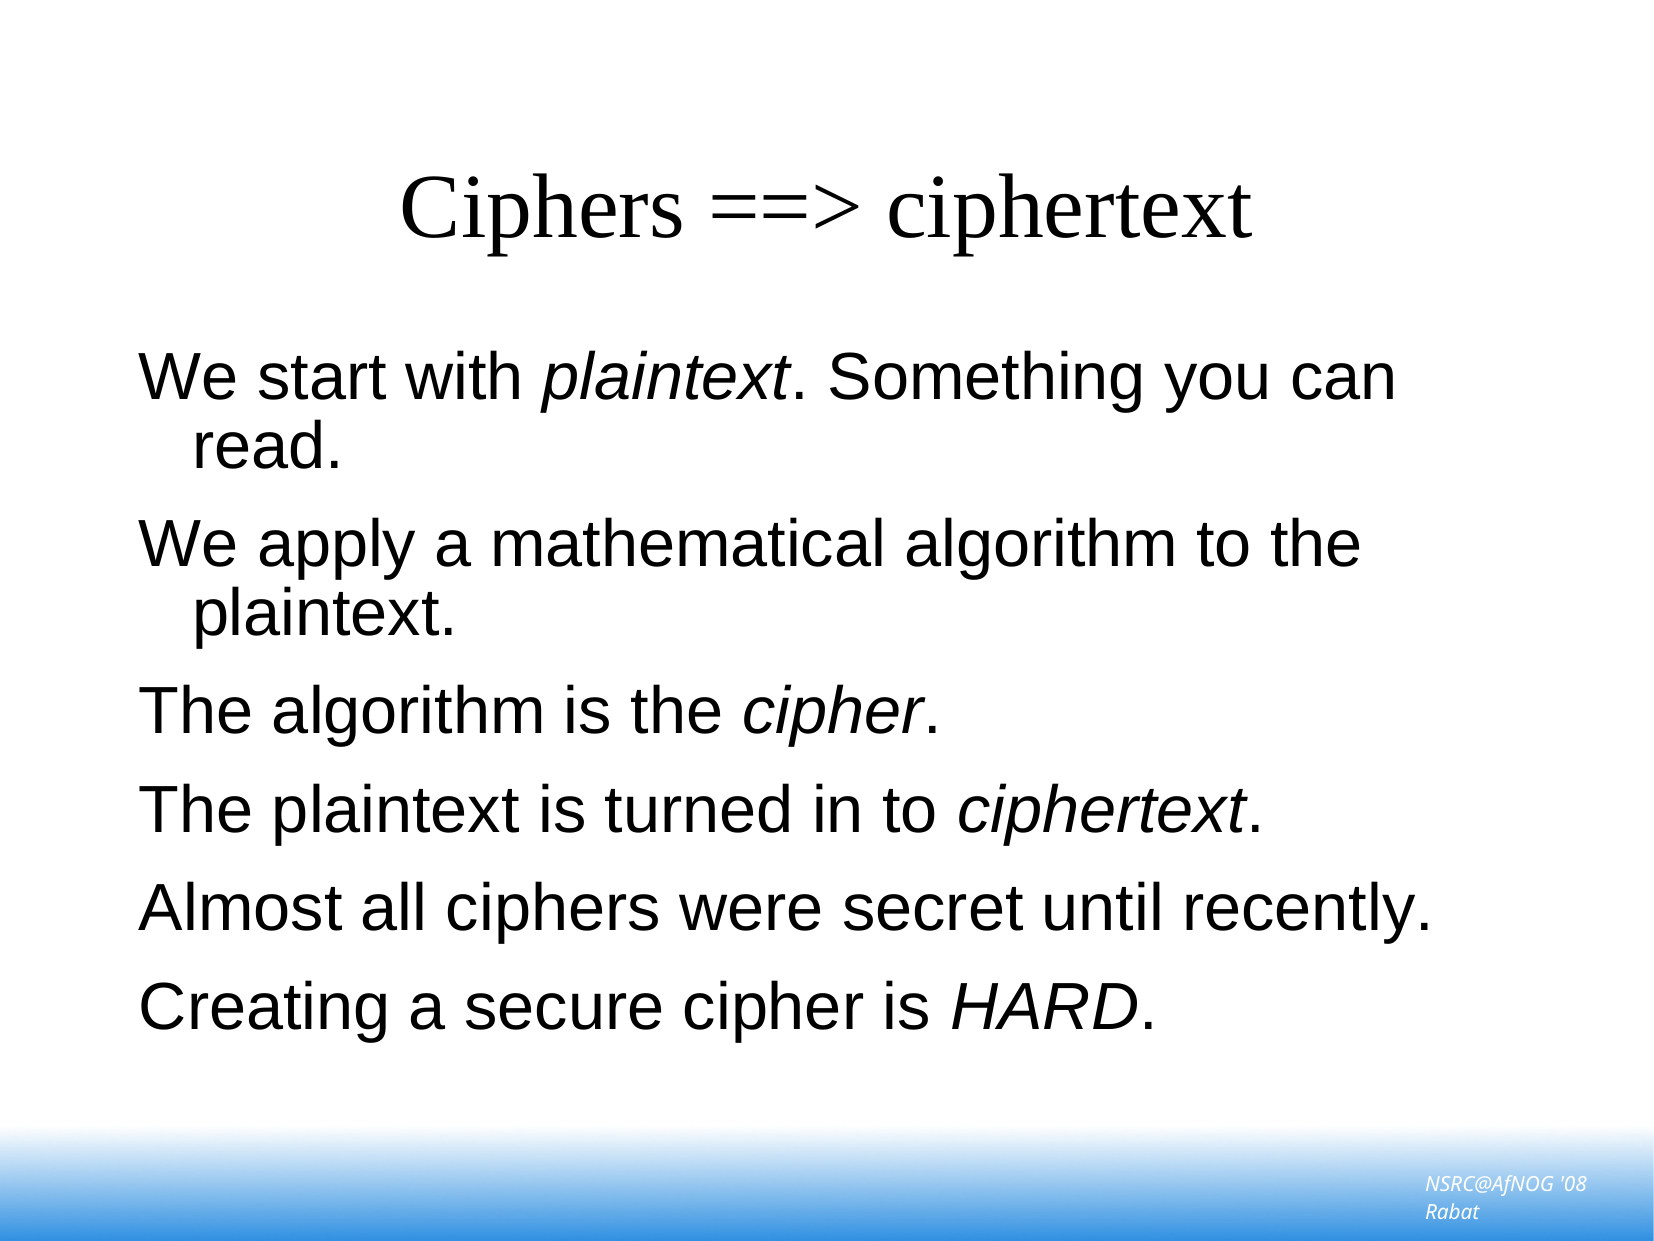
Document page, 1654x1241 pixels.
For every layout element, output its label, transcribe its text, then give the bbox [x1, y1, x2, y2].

list We start with plaintext. Something you can read. We apply a mathematical algorithm to the plaintext. The algorithm is the cipher. The plaintext is turned in to ciphertext. Almost all ciphers were secret until recently. Creating a secure cipher is HARD. [121, 344, 1534, 1127]
picture [0, 1124, 1654, 1241]
title Ciphers ==> ciphertext [121, 102, 1534, 310]
